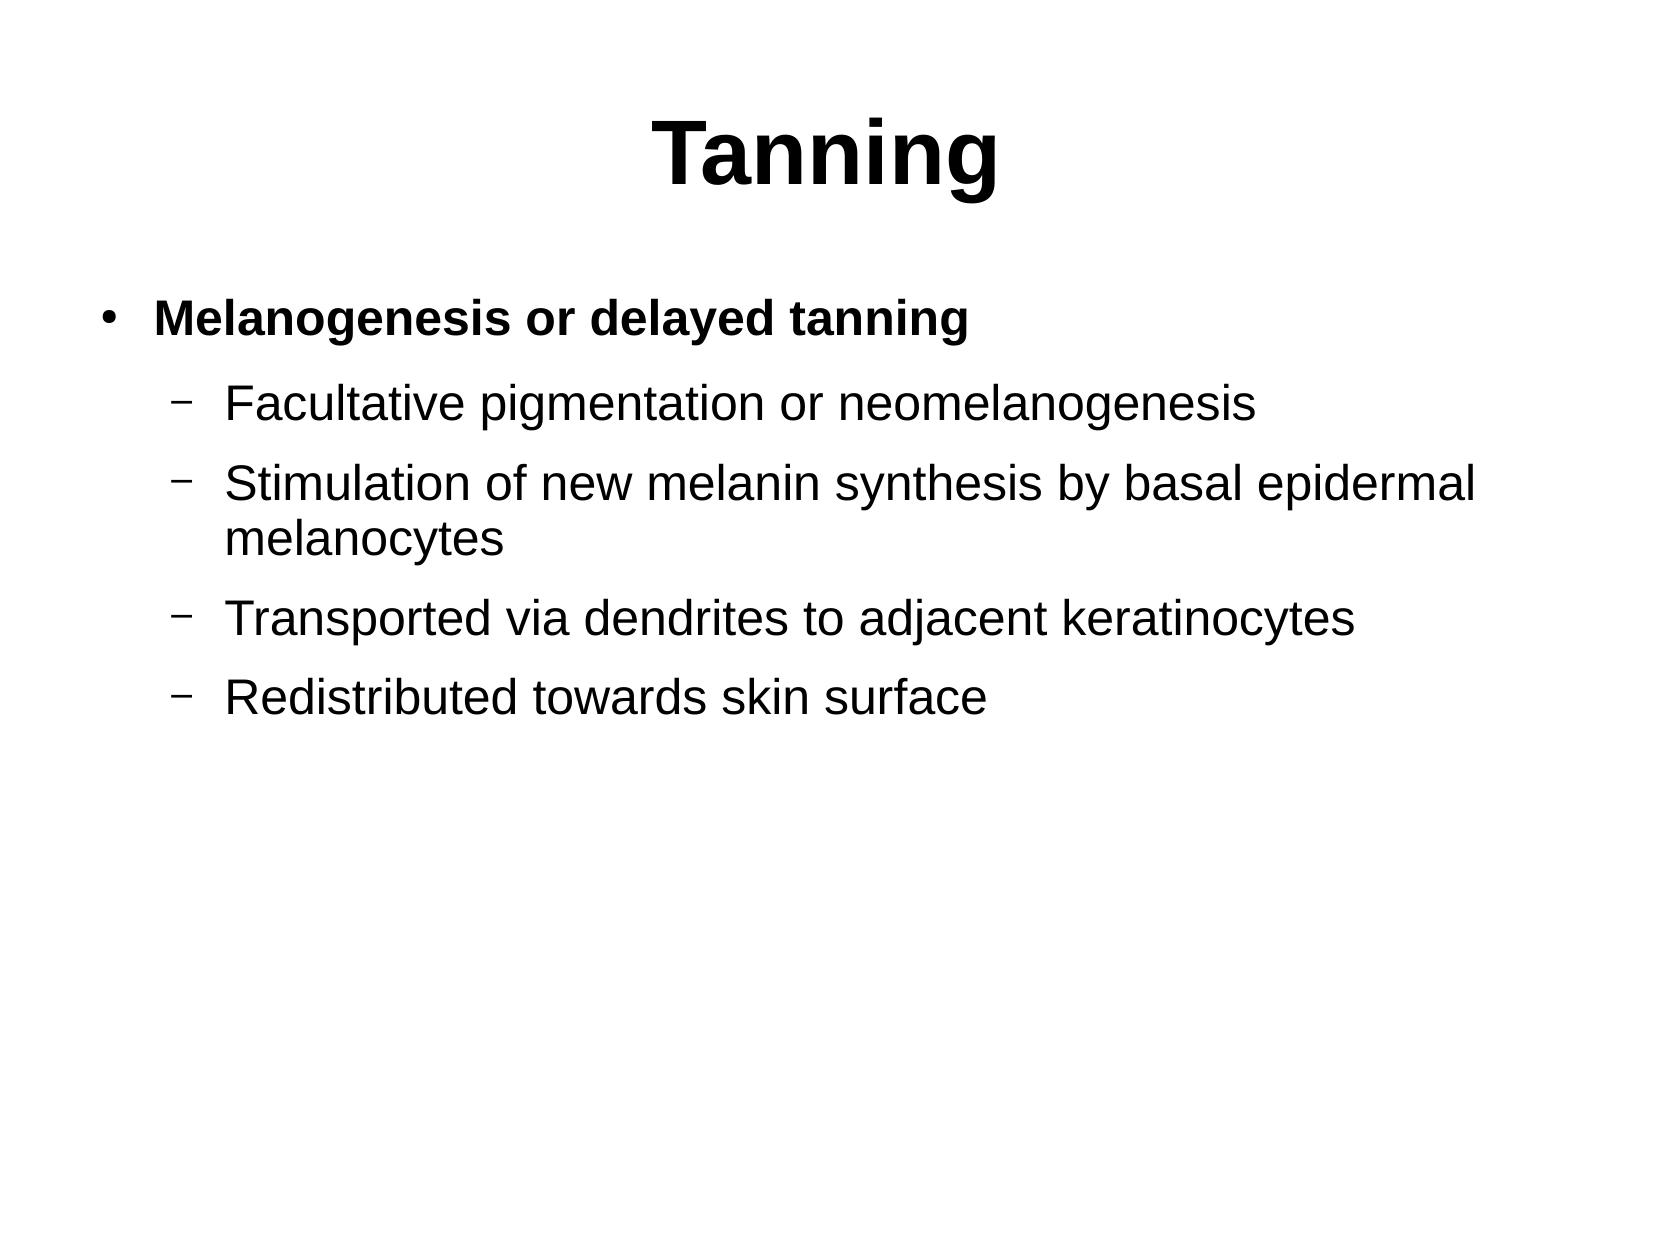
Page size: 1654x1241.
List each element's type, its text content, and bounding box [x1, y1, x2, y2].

title Tanning [82, 49, 1571, 257]
list Melanogenesis or delayed tanning Facultative pigmentation or neomelanogenesis Stimulation of new melanin synthesis by basal epidermal melanocytes Transported via dendrites to adjacent keratinocytes Redistributed towards skin surface [82, 290, 1571, 1109]
